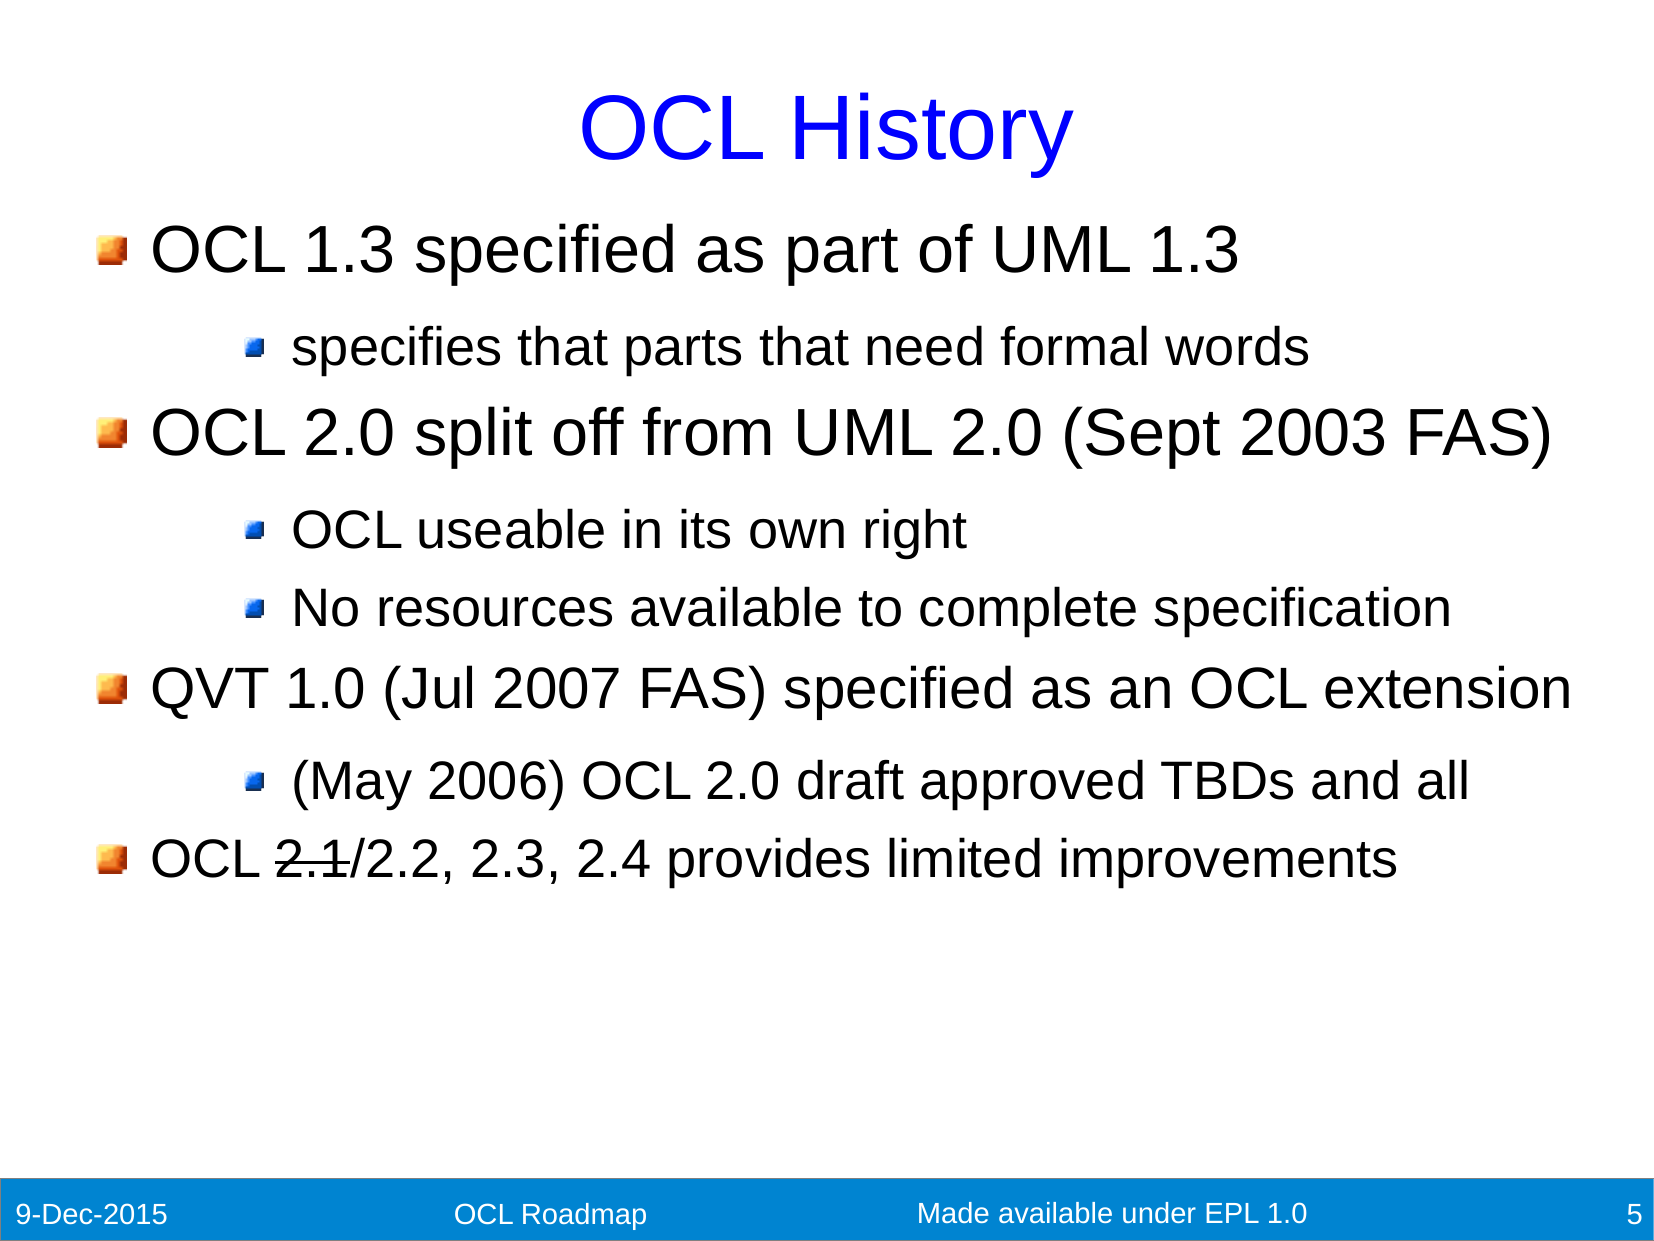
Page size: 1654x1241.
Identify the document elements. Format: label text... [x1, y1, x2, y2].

list OCL 1.3 specified as part of UML 1.3 specifies that parts that need formal words OCL 2.0 split off from UML 2.0 (Sept 2003 FAS) OCL useable in its own right No resources available to complete specification QVT 1.0 (Jul 2007 FAS) specified as an OCL extension (May 2006) OCL 2.0 draft approved TBDs and all OCL 2.1/2.2, 2.3, 2.4 provides limited improvements [79, 212, 1605, 1031]
title OCL History [82, 49, 1571, 207]
